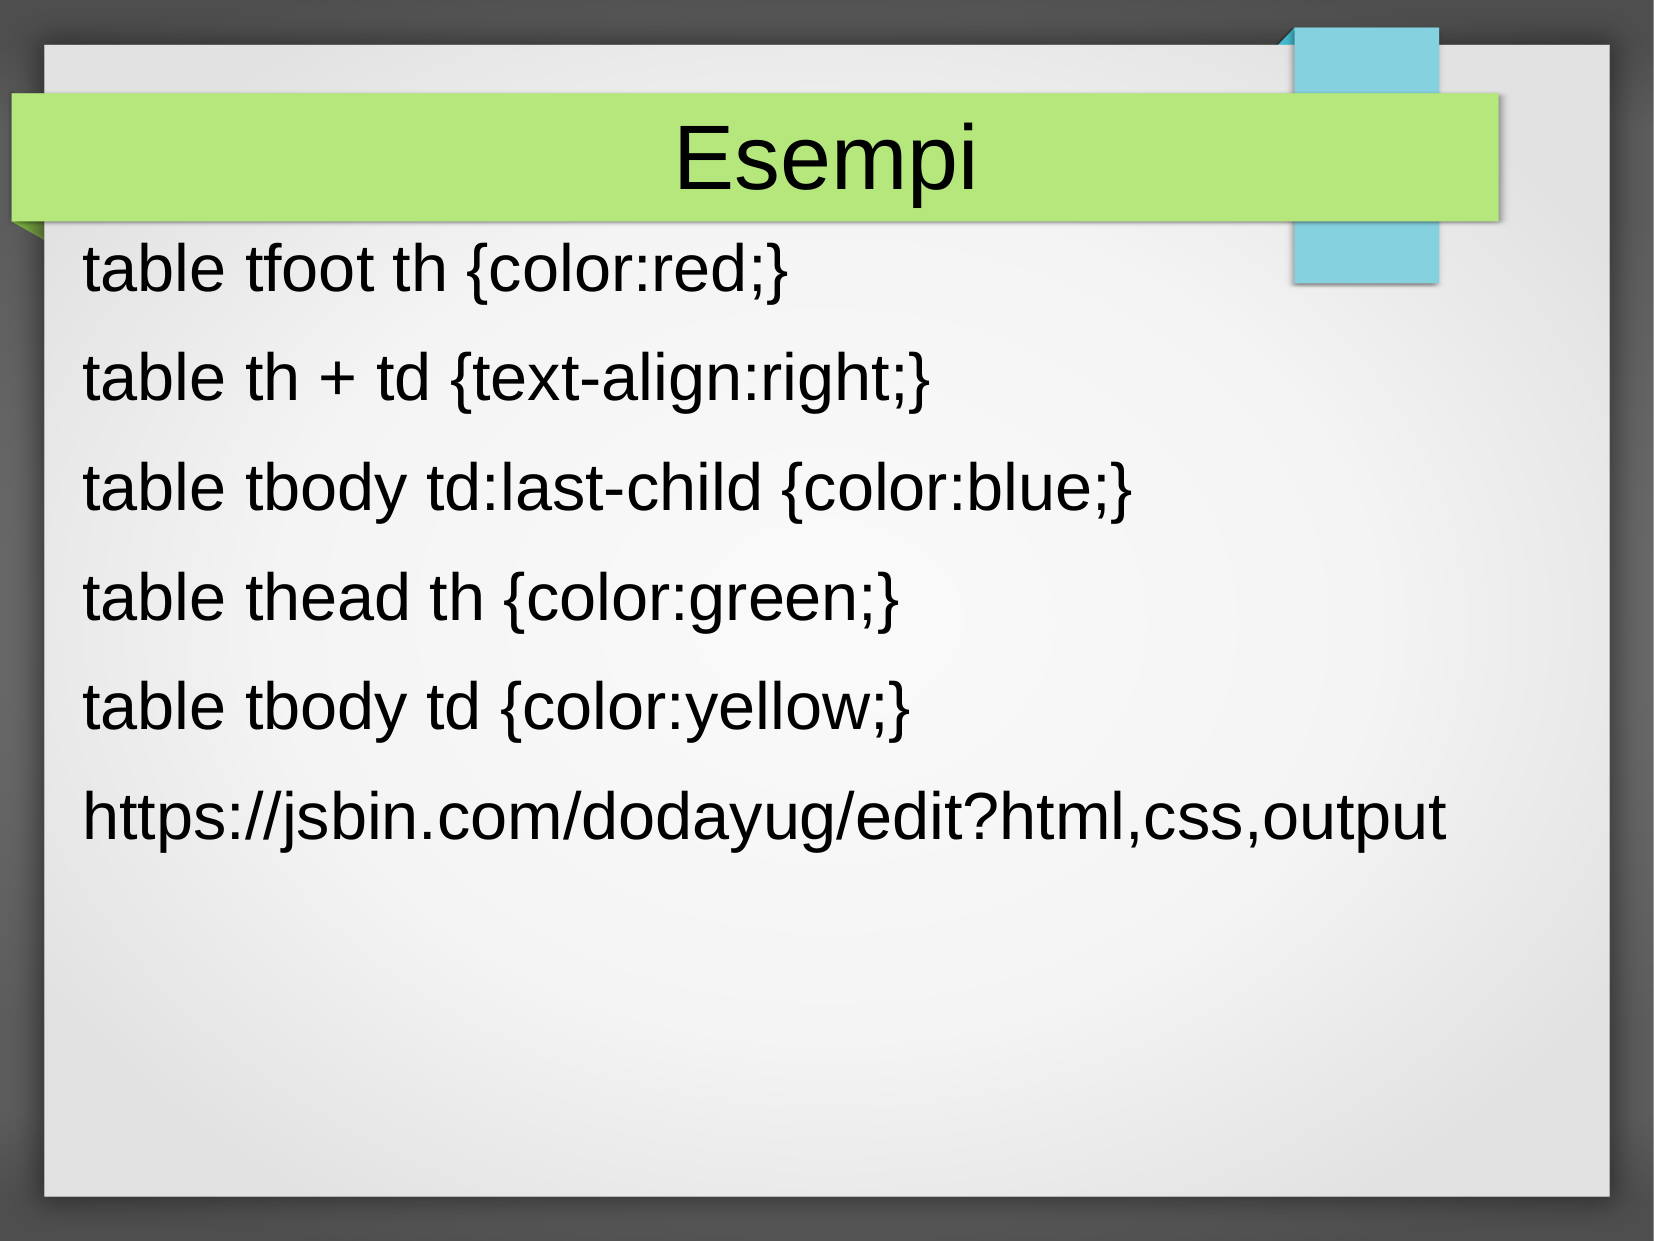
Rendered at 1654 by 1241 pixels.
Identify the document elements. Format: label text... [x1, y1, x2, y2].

picture [0, 0, 1654, 1241]
list table tfoot th {color:red;} table th + td {text-align:right;} table tbody td:last-child {color:blue;} table thead th {color:green;} table tbody td {color:yellow;} https://jsbin.com/dodayug/edit?html,css,output [82, 224, 1571, 1172]
title Esempi [82, 49, 1571, 224]
